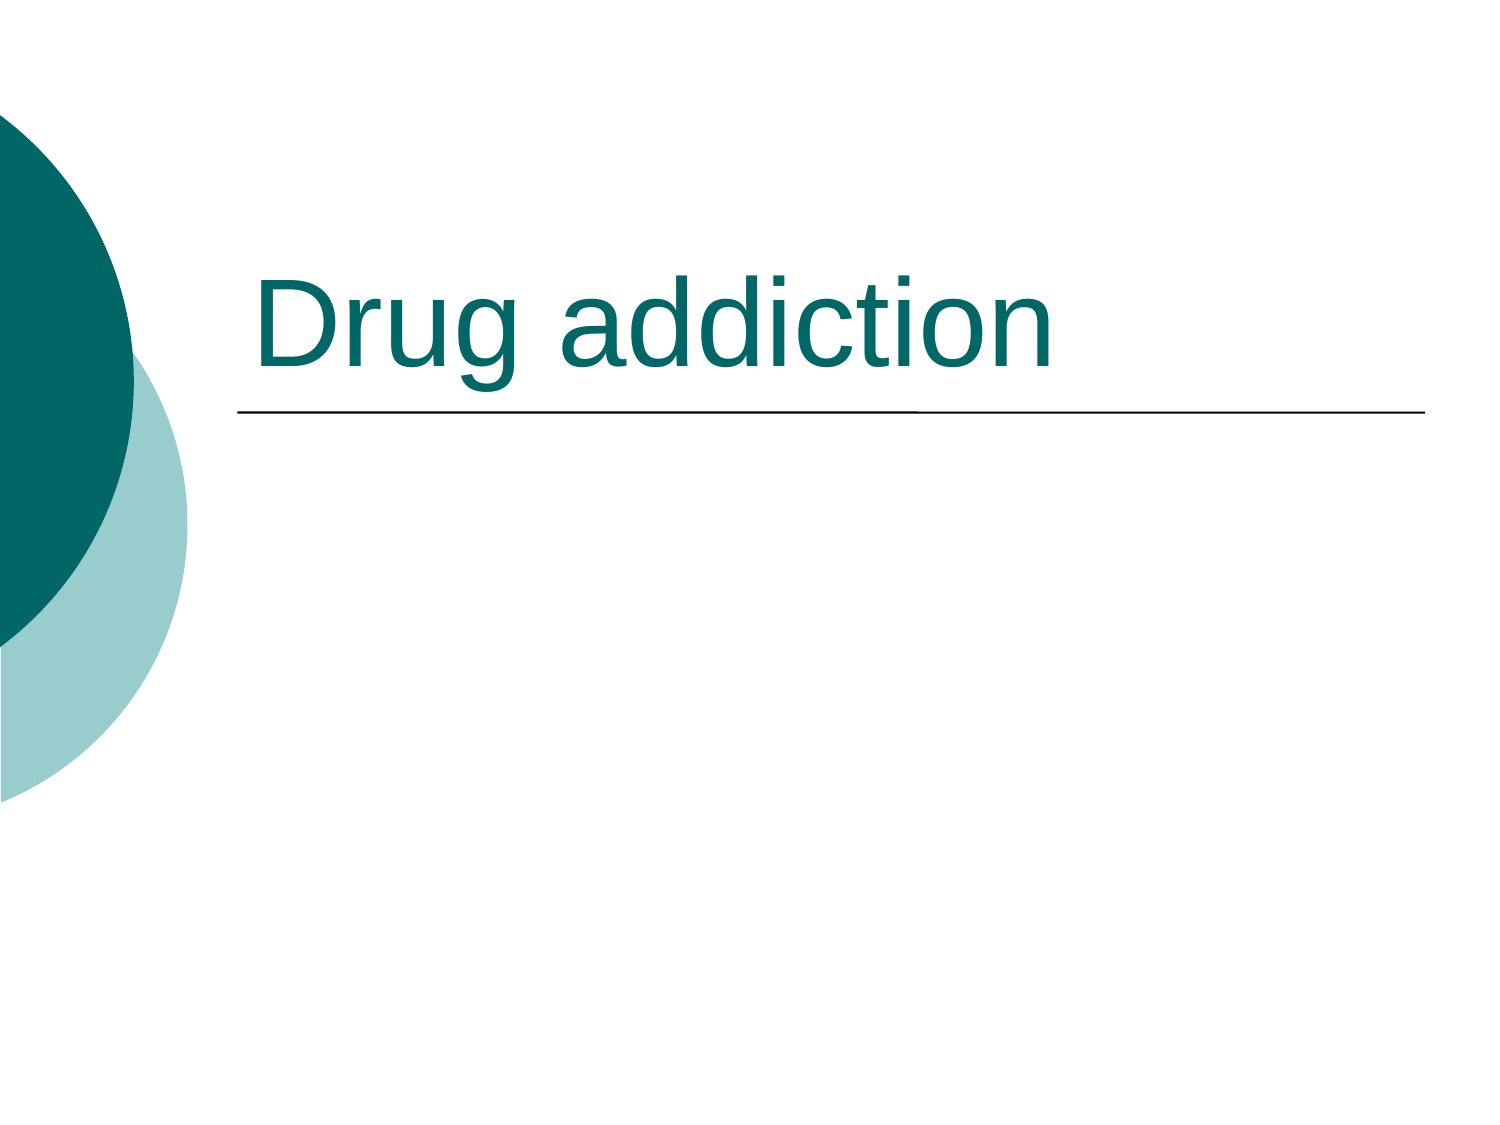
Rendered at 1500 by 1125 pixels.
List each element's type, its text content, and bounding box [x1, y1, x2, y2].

title Drug addiction [236, 161, 1425, 399]
